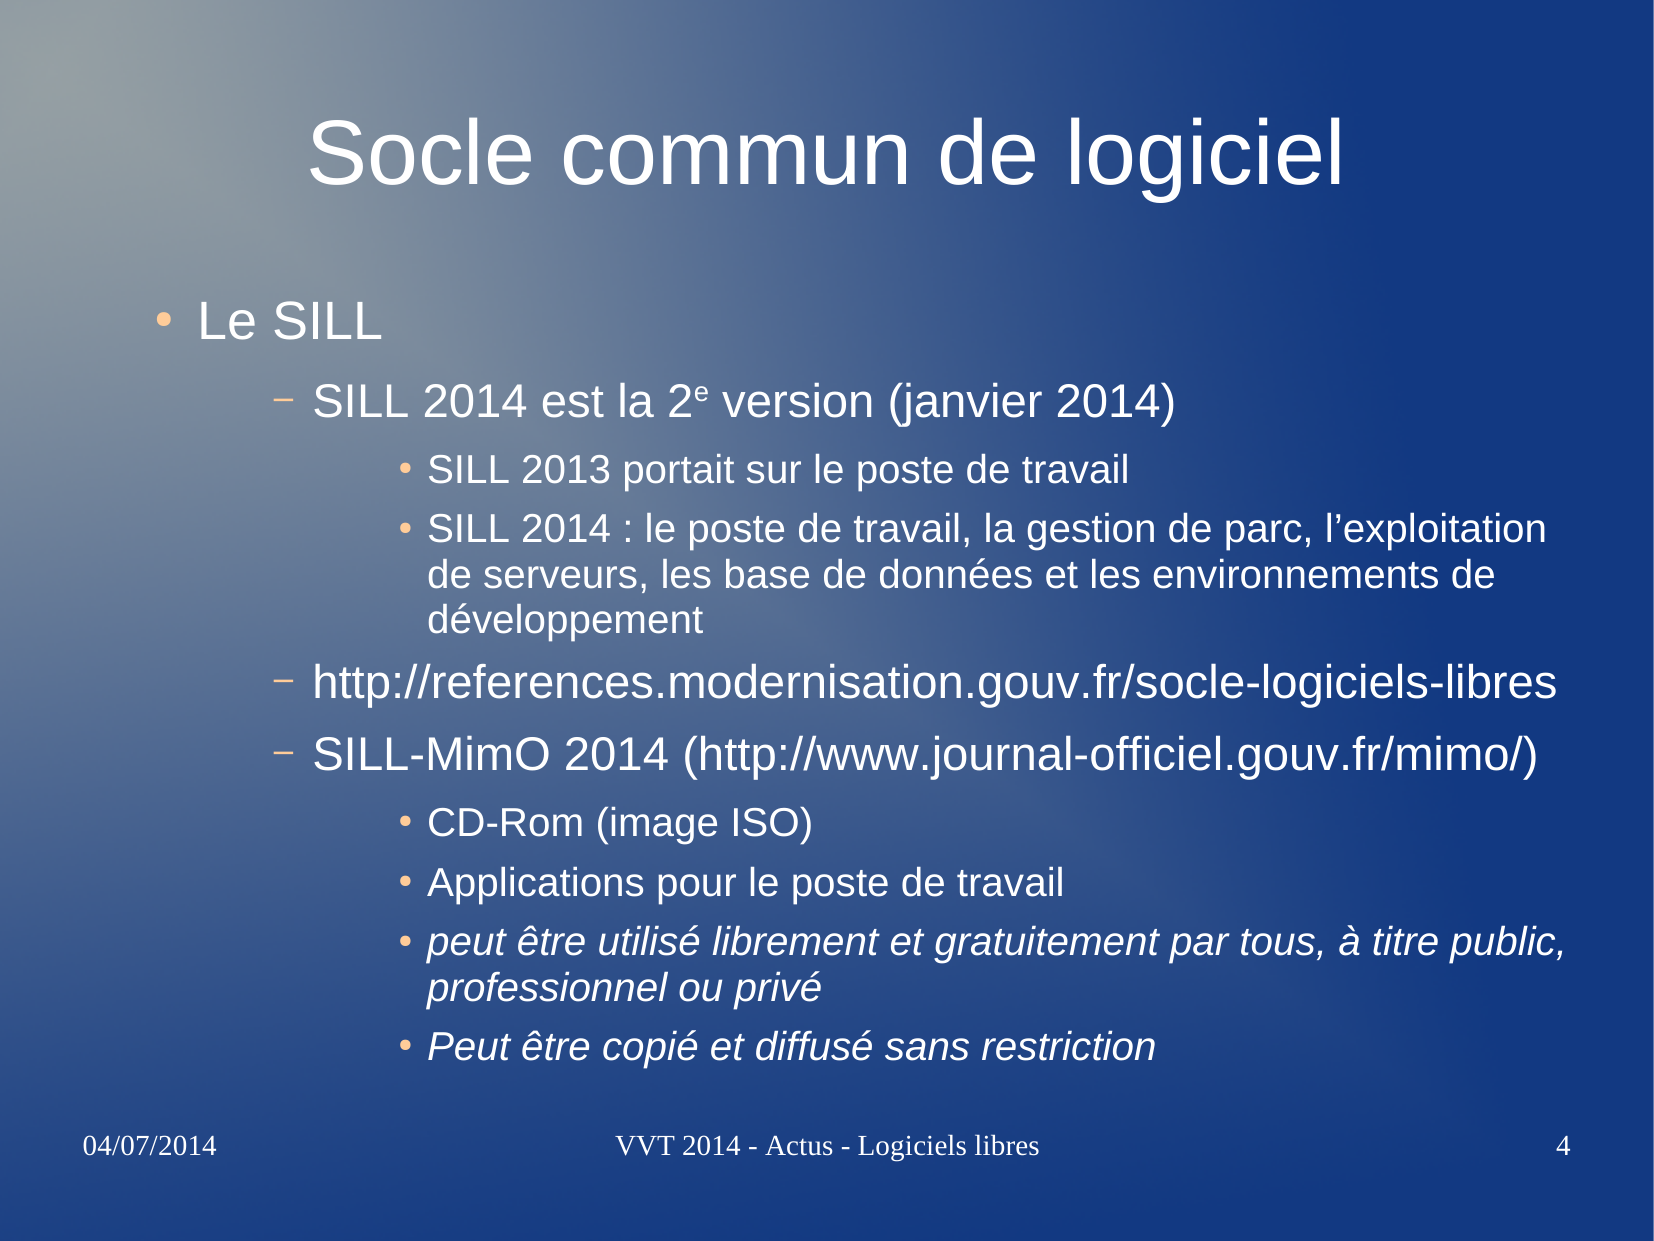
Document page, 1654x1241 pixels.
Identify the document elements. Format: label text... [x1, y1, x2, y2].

title Socle commun de logiciel [82, 49, 1571, 257]
picture [0, 0, 1654, 1241]
list Le SILL SILL 2014 est la 2e version (janvier 2014) SILL 2013 portait sur le poste de travail SILL 2014 : le poste de travail, la gestion de parc, l’exploitation de serveurs, les base de données et les environnements de développement http://references.modernisation.gouv.fr/socle-logiciels-libres SILL-MimO 2014 (http://www.journal-officiel.gouv.fr/mimo/) CD-Rom (image ISO) Applications pour le poste de travail peut être utilisé librement et gratuitement par tous, à titre public, professionnel ou privé Peut être copié et diffusé sans restriction [82, 290, 1571, 1123]
